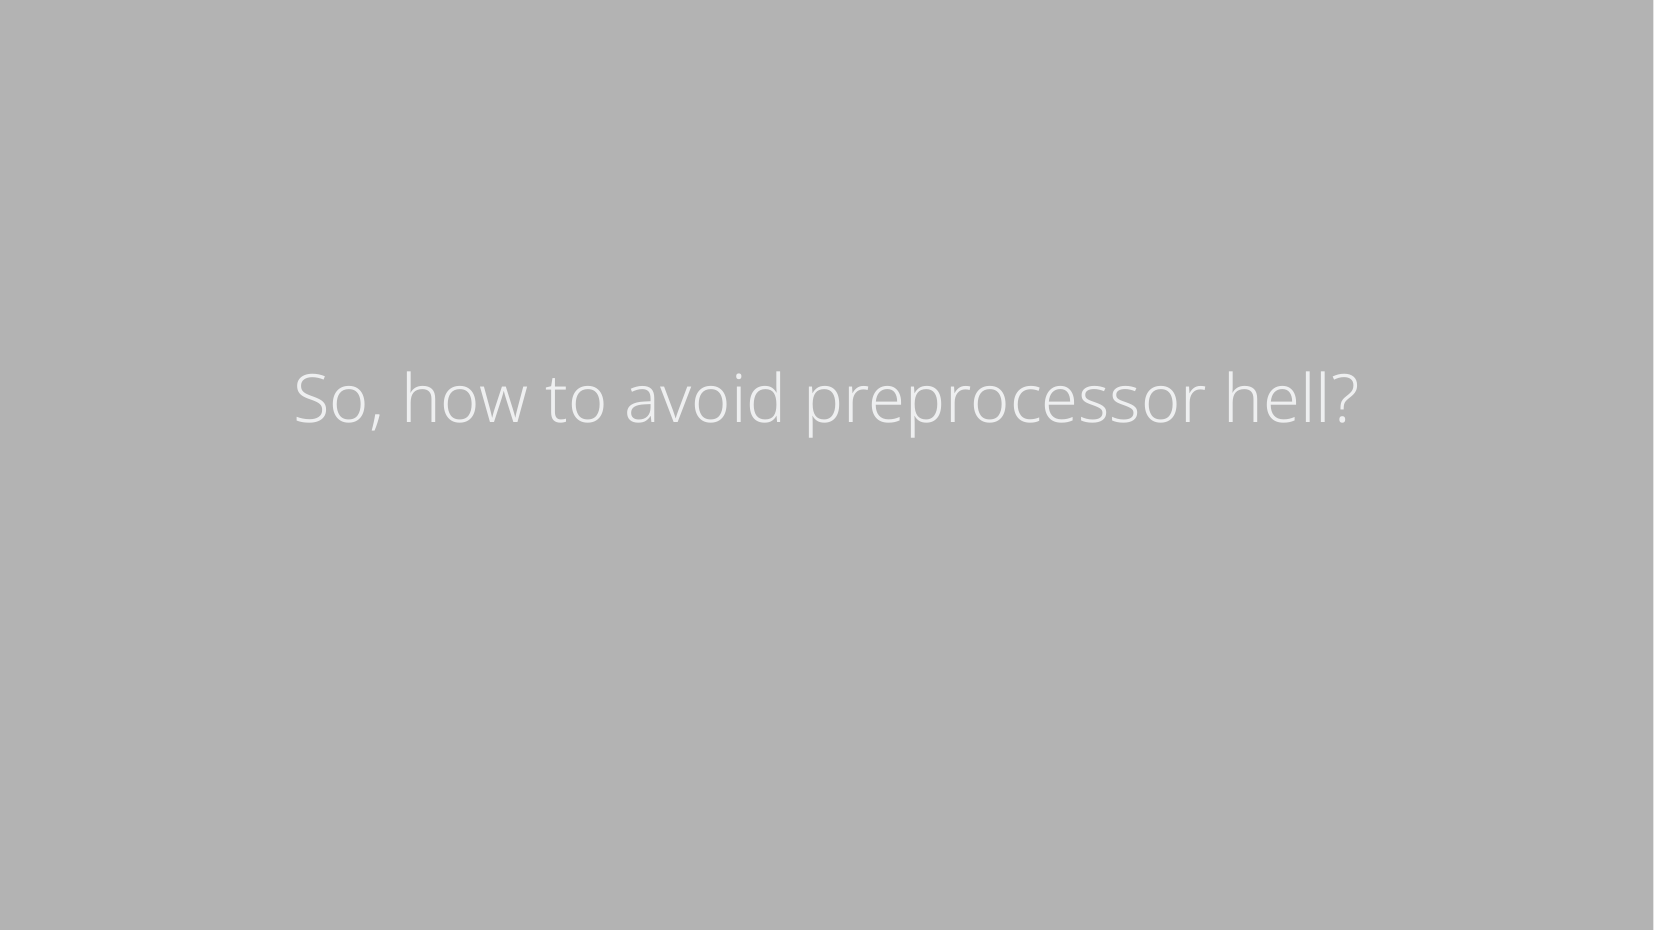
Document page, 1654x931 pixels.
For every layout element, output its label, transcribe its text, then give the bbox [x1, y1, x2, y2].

subtitle So, how to avoid preprocessor hell? [82, 37, 1571, 758]
